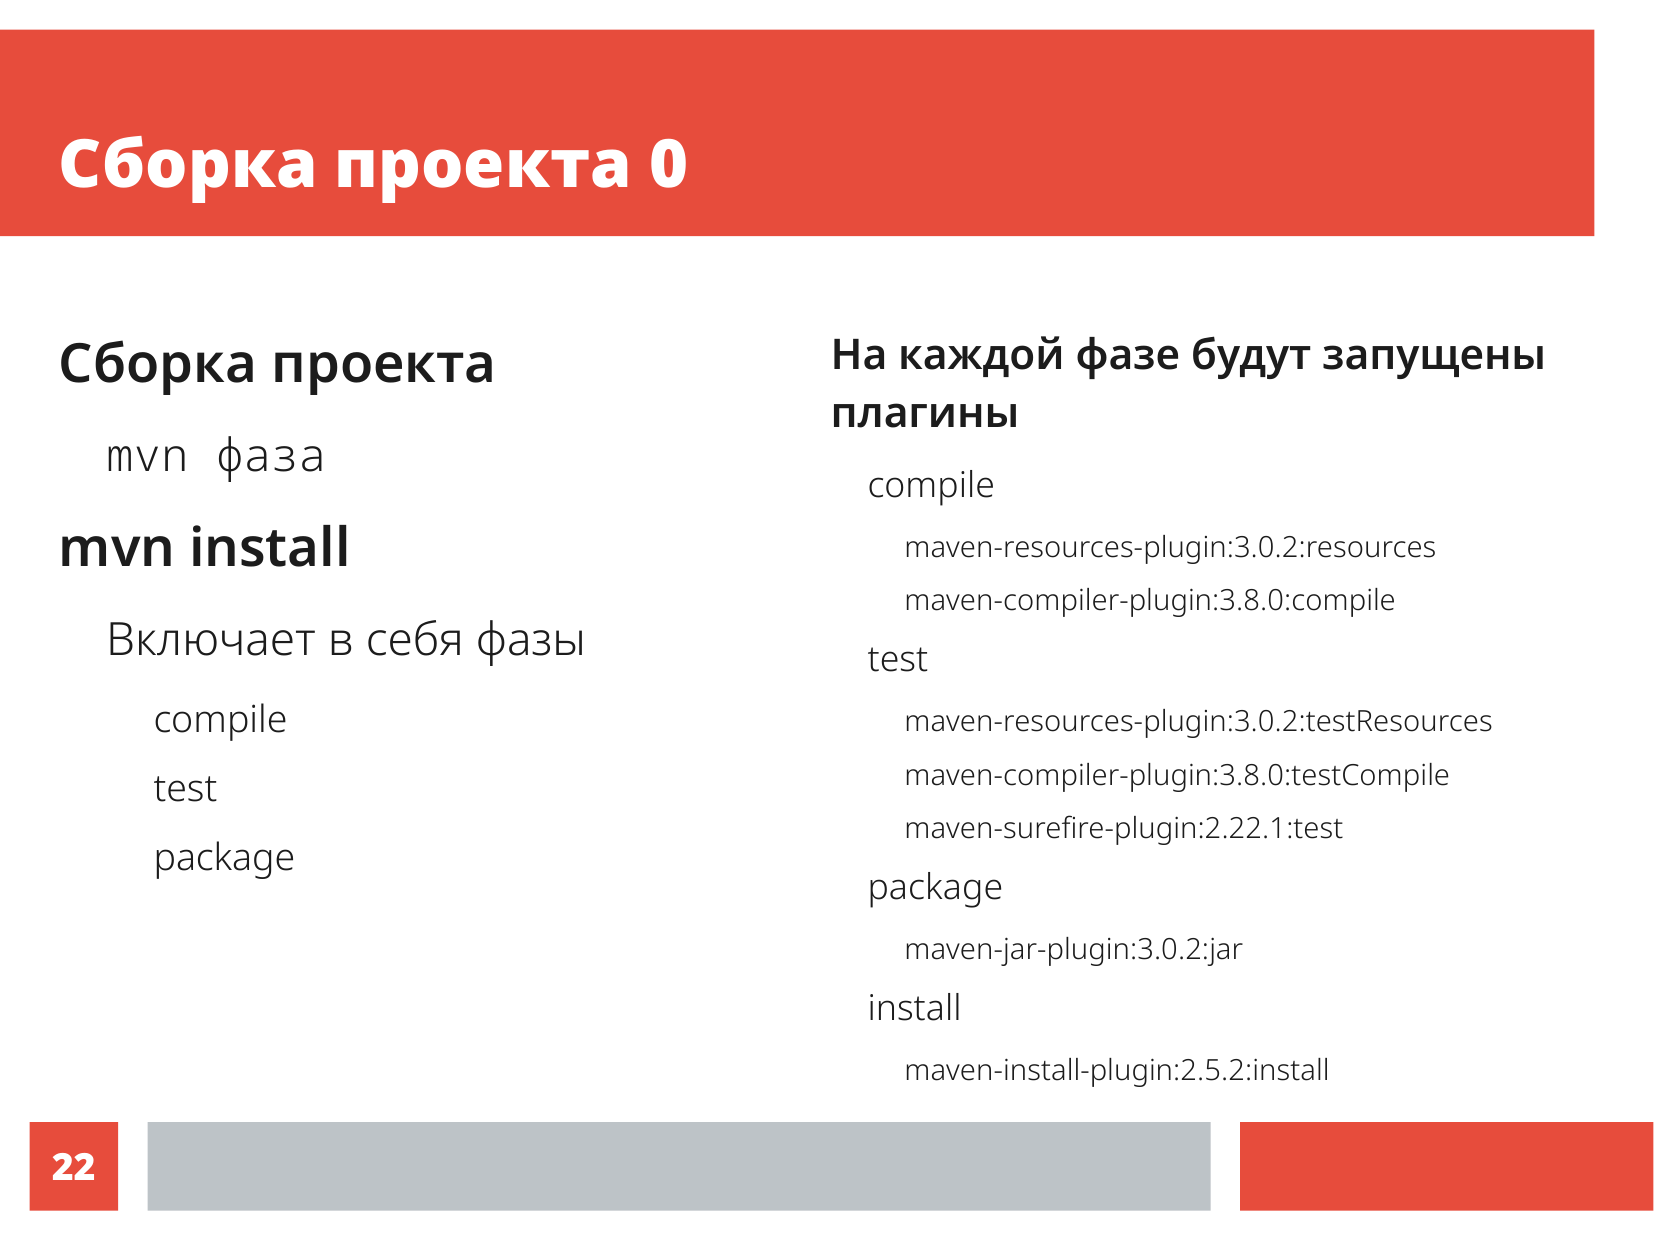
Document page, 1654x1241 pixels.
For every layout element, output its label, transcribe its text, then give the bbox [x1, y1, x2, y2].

list На каждой фазе будут запущены плагины compile maven-resources-plugin:3.0.2:resources maven-compiler-plugin:3.8.0:compile test maven-resources-plugin:3.0.2:testResources maven-compiler-plugin:3.8.0:testCompile maven-surefire-plugin:2.22.1:test package maven-jar-plugin:3.0.2:jar install maven-install-plugin:2.5.2:install [830, 324, 1566, 1093]
list Сборка проекта mvn фаза mvn install Включает в себя фазы compile test package [59, 324, 794, 1093]
title Сборка проекта 0 [59, 59, 1595, 207]
